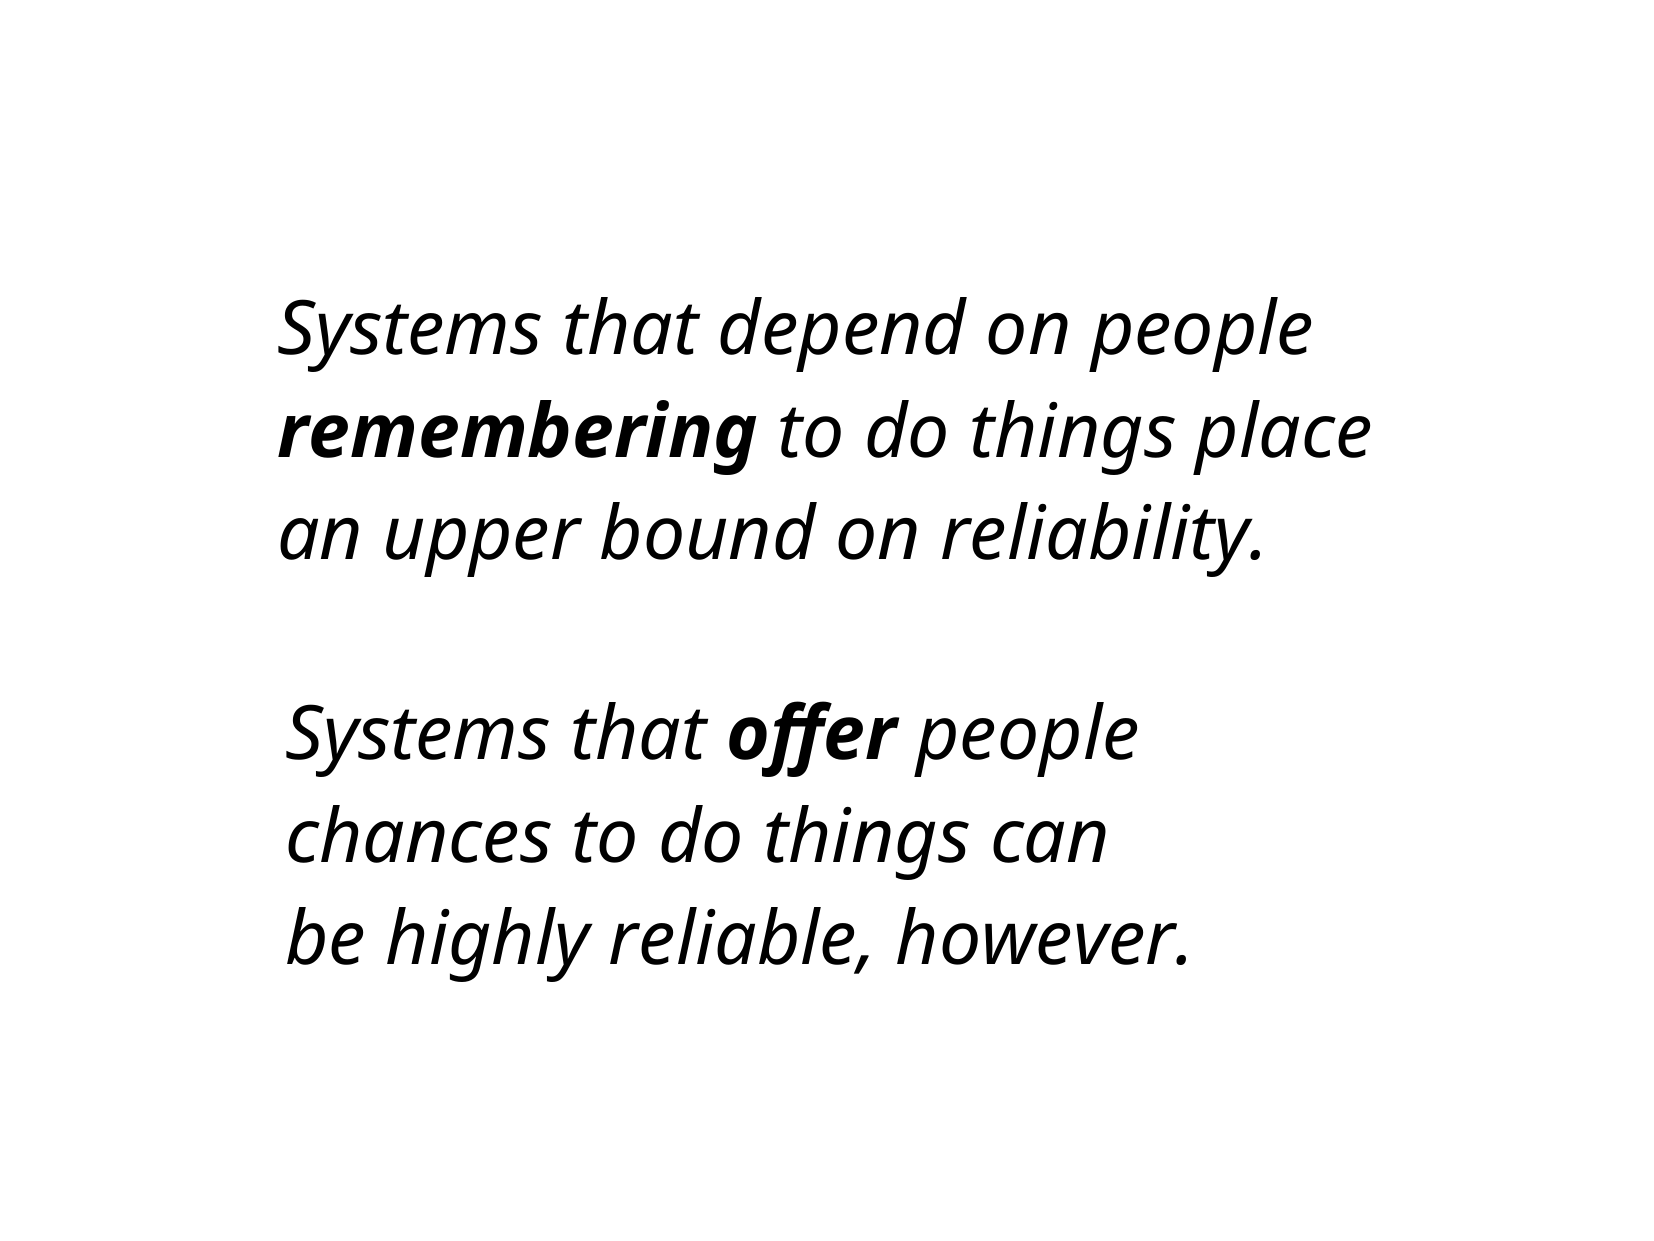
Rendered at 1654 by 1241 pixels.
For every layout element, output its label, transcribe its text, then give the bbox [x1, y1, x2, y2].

text_box Systems that depend on people remembering to do things place an upper bound on reliability. [262, 267, 1464, 570]
text_box Systems that offer people chances to do things can be highly reliable, however. [270, 672, 1291, 975]
